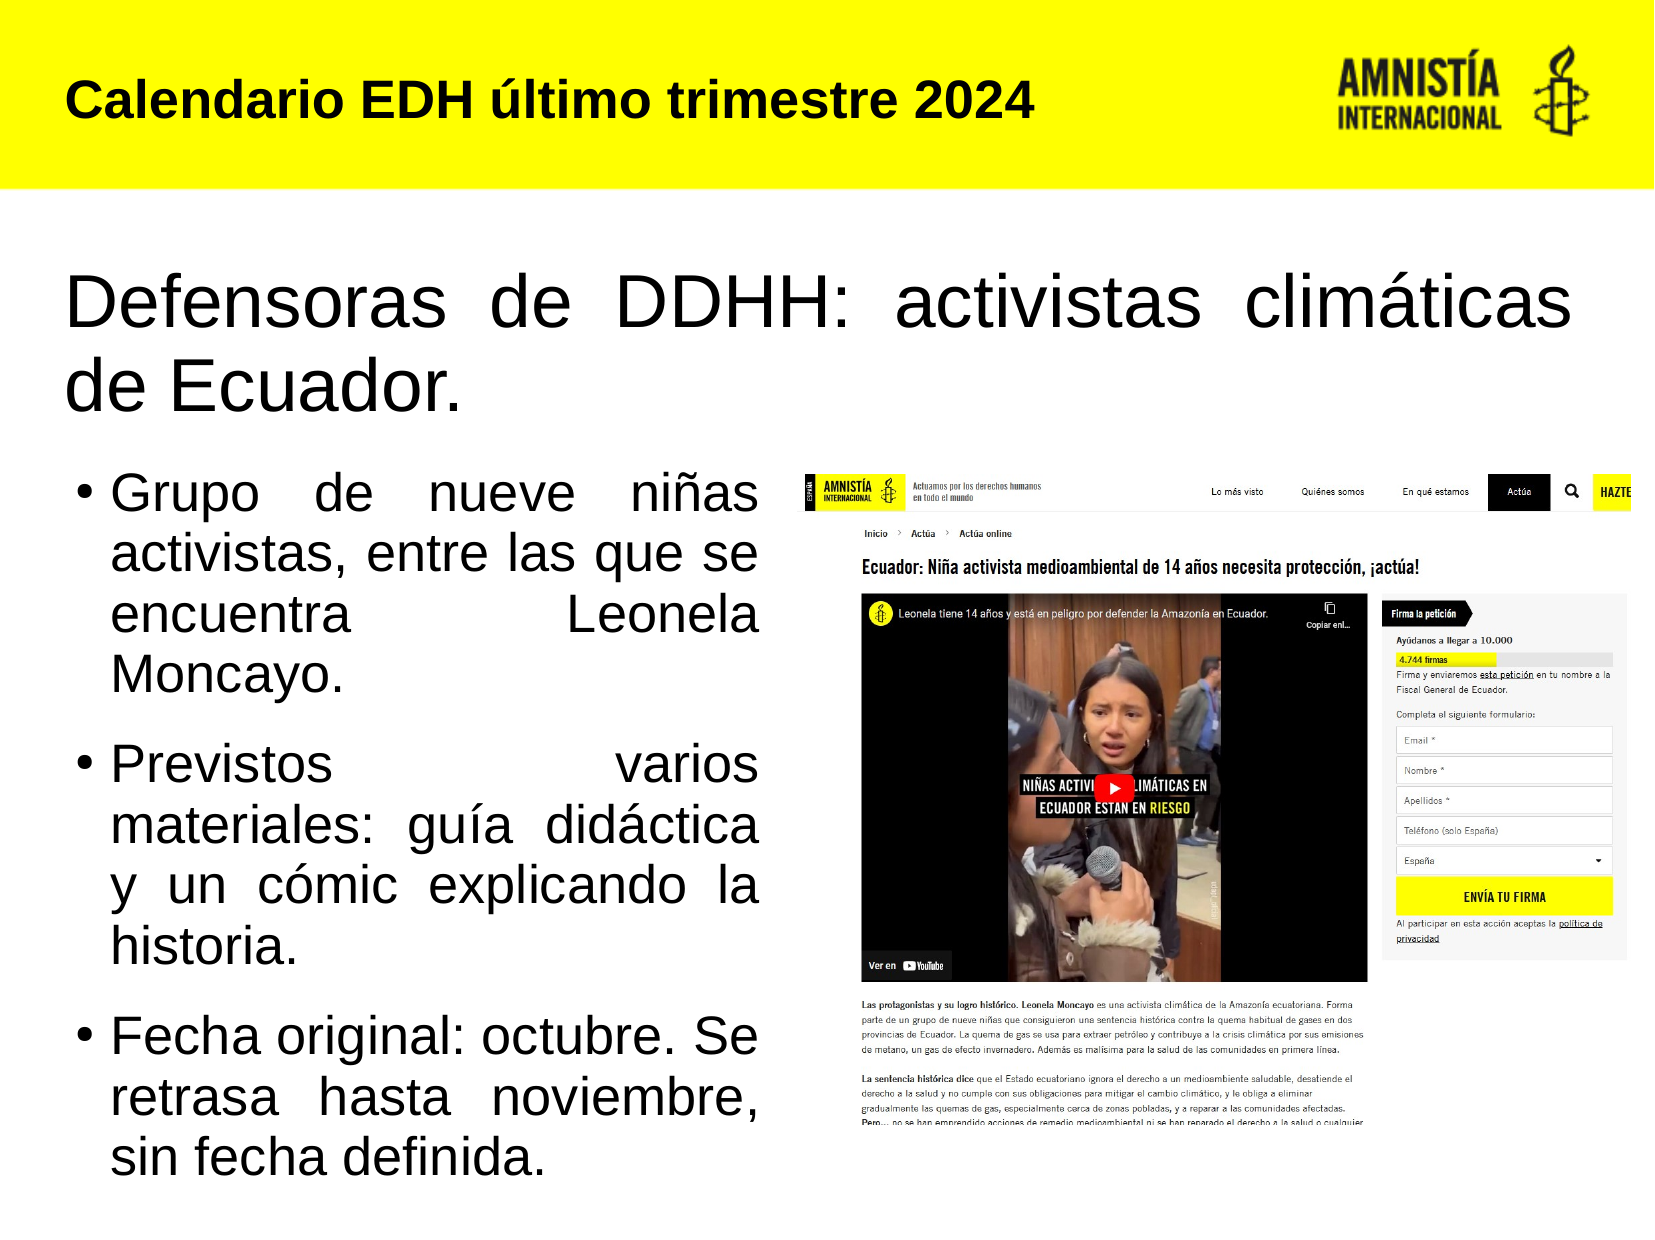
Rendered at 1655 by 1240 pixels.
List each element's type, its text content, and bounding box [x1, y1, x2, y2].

subtitle Grupo de nueve niñas activistas, entre las que se encuentra Leonela Moncayo. Previstos varios materiales: guía didáctica y un cómic explicando la historia. Fecha original: octubre. Se retrasa hasta noviembre, sin fecha definida. [74, 462, 761, 1188]
title Defensoras de DDHH: activistas climáticas de Ecuador. [64, 256, 1575, 432]
title Calendario EDH último trimestre 2024 [64, 12, 1263, 188]
picture [0, 0, 1655, 1240]
